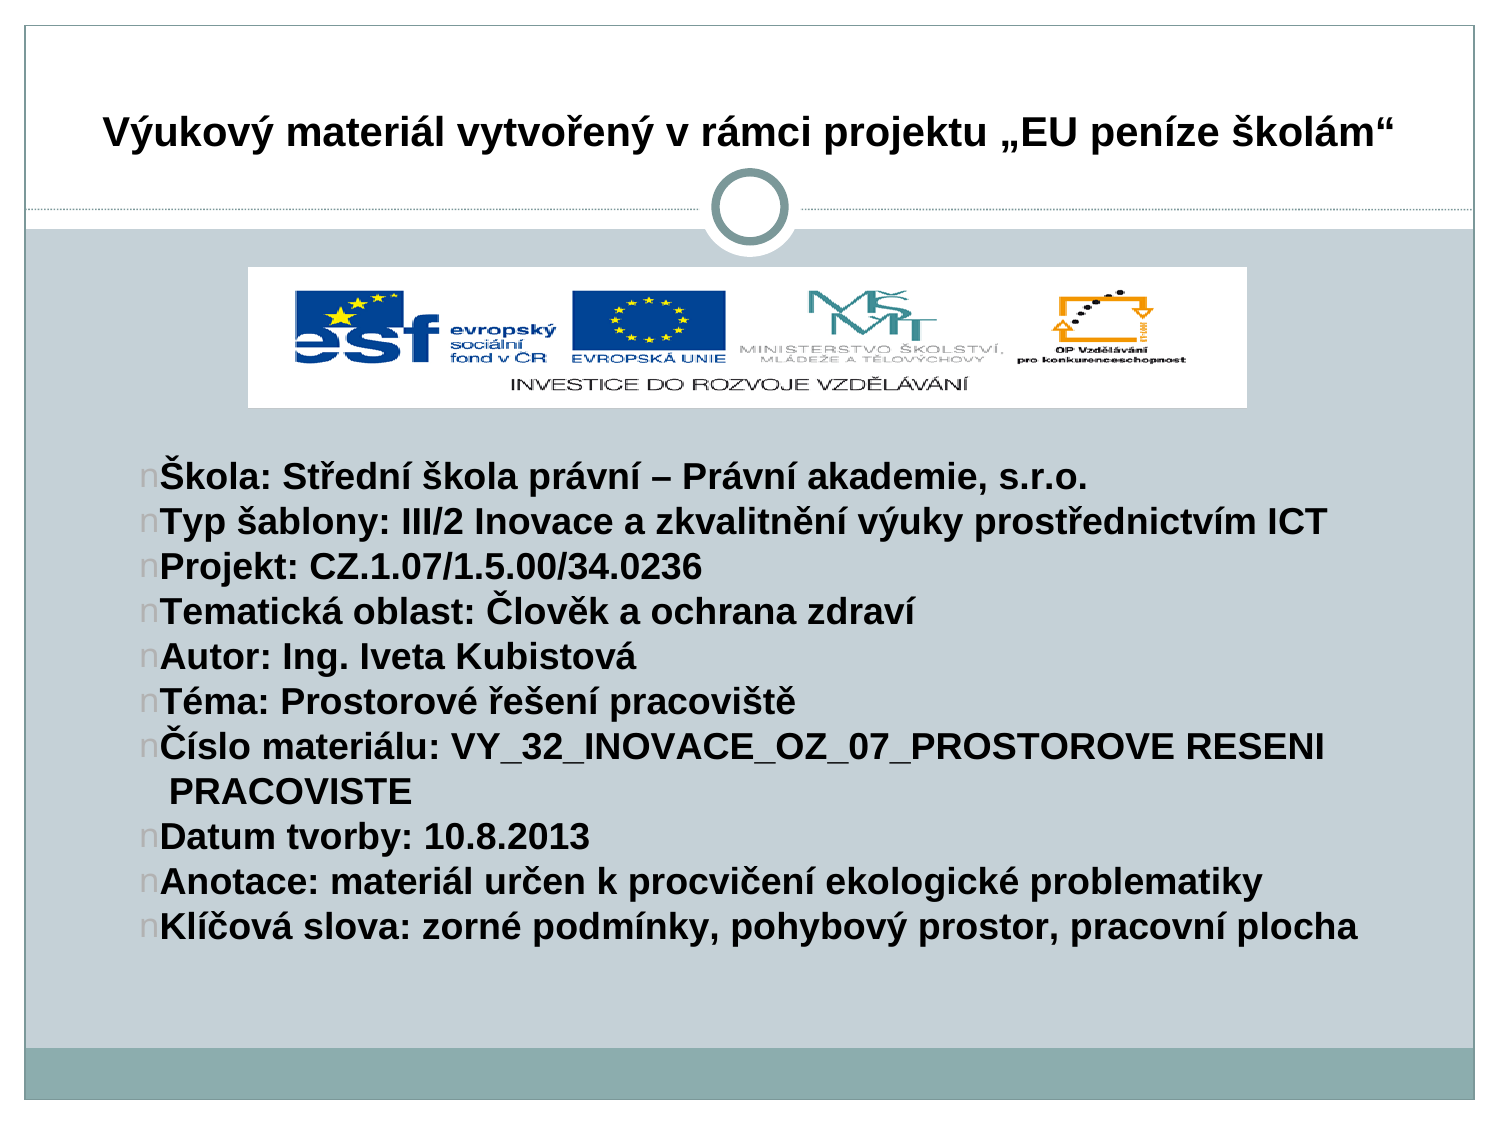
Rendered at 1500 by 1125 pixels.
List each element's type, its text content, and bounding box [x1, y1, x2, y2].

text_box Škola: Střední škola právní – Právní akademie, s.r.o. Typ šablony: III/2 Inovace a zkvalitnění výuky prostřednictvím ICT Projekt: CZ.1.07/1.5.00/34.0236 Tematická oblast: Člověk a ochrana zdraví Autor: Ing. Iveta Kubistová Téma: Prostorové řešení pracoviště Číslo materiálu: VY_32_INOVACE_OZ_07_PROSTOROVE RESENI PRACOVISTE Datum tvorby: 10.8.2013 Anotace: materiál určen k procvičení ekologické problematiky Klíčová slova: zorné podmínky, pohybový prostor, pracovní plocha [124, 444, 1412, 954]
title Výukový materiál vytvořený v rámci projektu „EU peníze školám“ [49, 37, 1450, 162]
picture [247, 267, 1247, 409]
